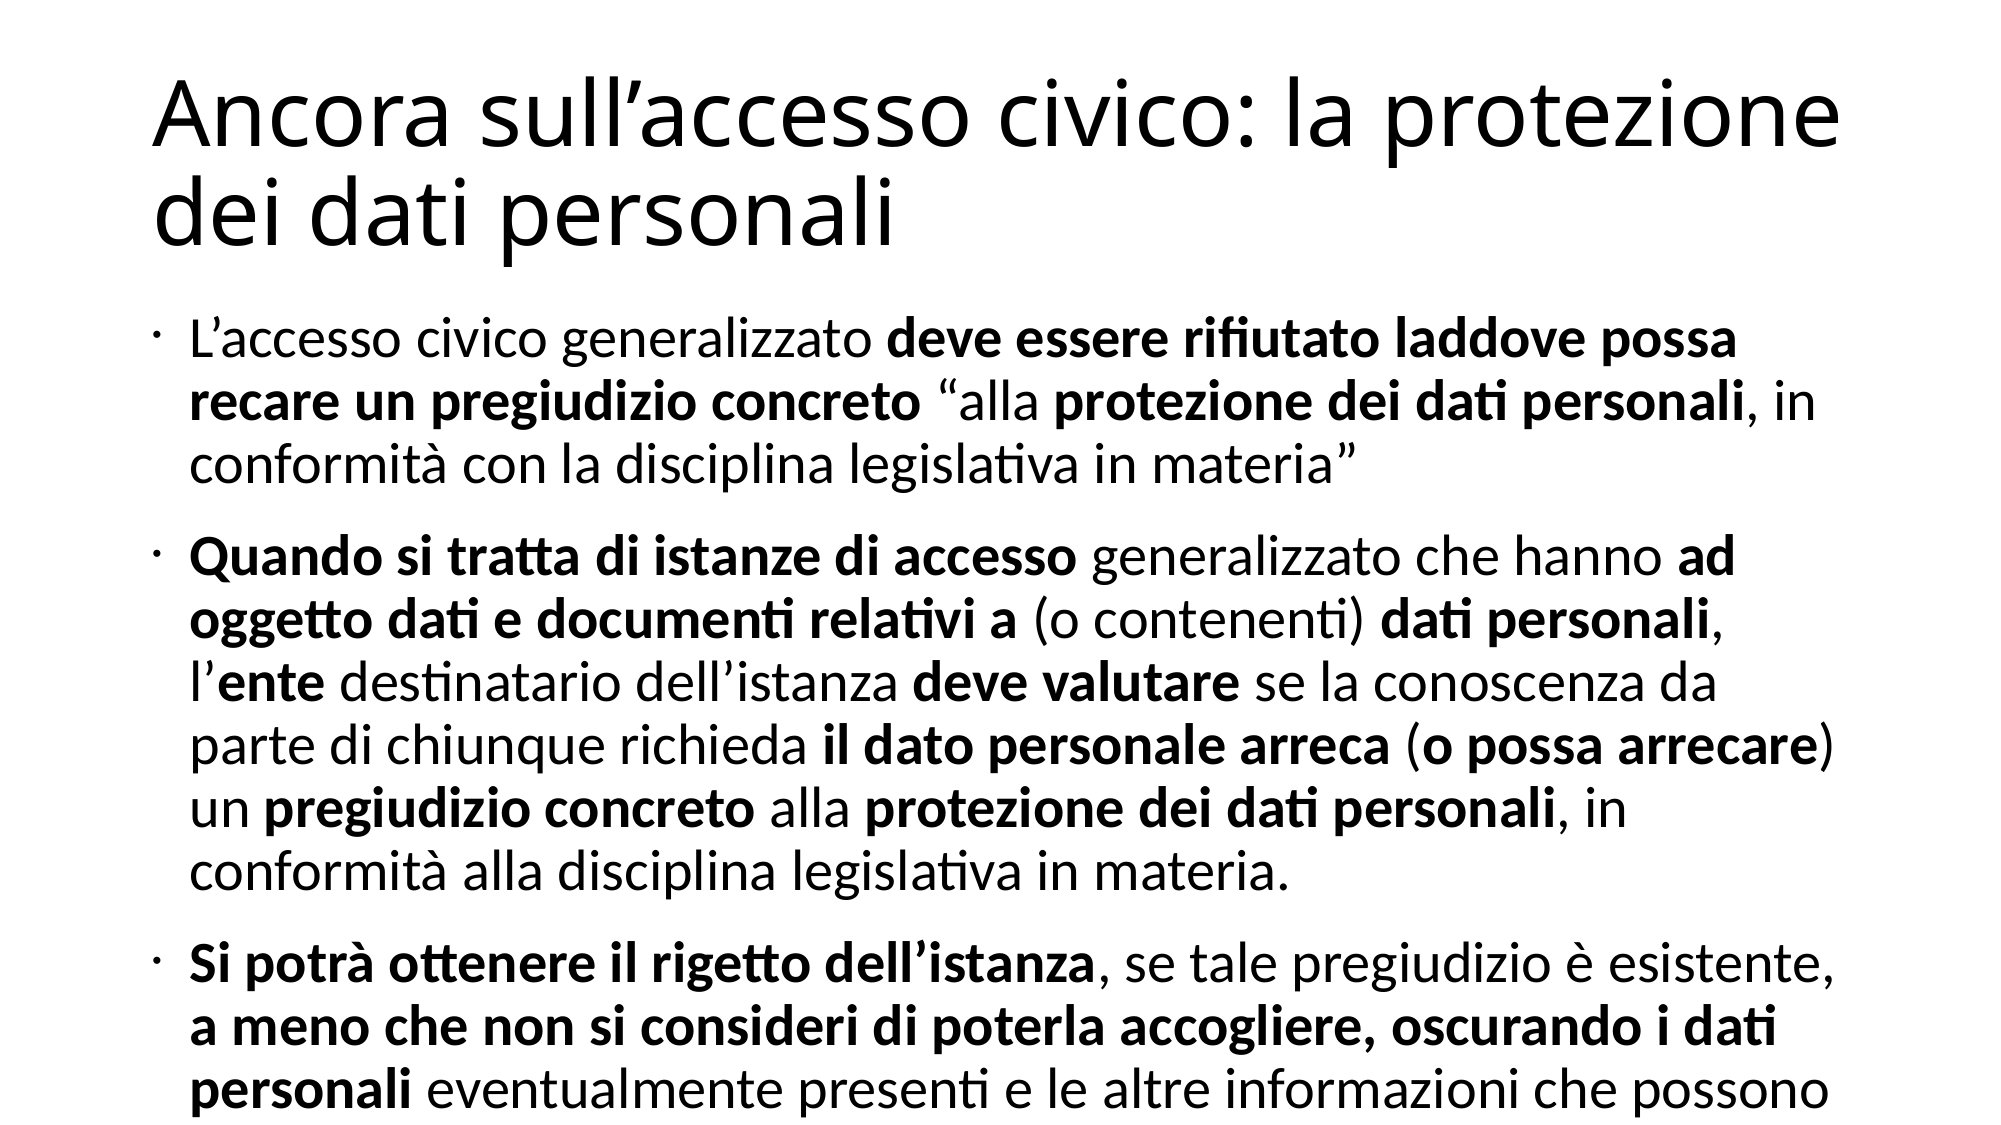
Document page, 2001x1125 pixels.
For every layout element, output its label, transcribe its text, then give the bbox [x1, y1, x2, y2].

title Ancora sull’accesso civico: la protezione dei dati personali [137, 59, 1863, 278]
list L’accesso civico generalizzato deve essere rifiutato laddove possa recare un pregiudizio concreto “alla protezione dei dati personali, in conformità con la disciplina legislativa in materia” Quando si tratta di istanze di accesso generalizzato che hanno ad oggetto dati e documenti relativi a (o contenenti) dati personali, l’ente destinatario dell’istanza deve valutare se la conoscenza da parte di chiunque richieda il dato personale arreca (o possa arrecare) un pregiudizio concreto alla protezione dei dati personali, in conformità alla disciplina legislativa in materia. Si potrà ottenere il rigetto dell’istanza, se tale pregiudizio è esistente, a meno che non si consideri di poterla accogliere, oscurando i dati personali eventualmente presenti e le altre informazioni che possono consentire l’identificazione, anche indiretta, del soggetto interessato [137, 299, 1863, 1105]
